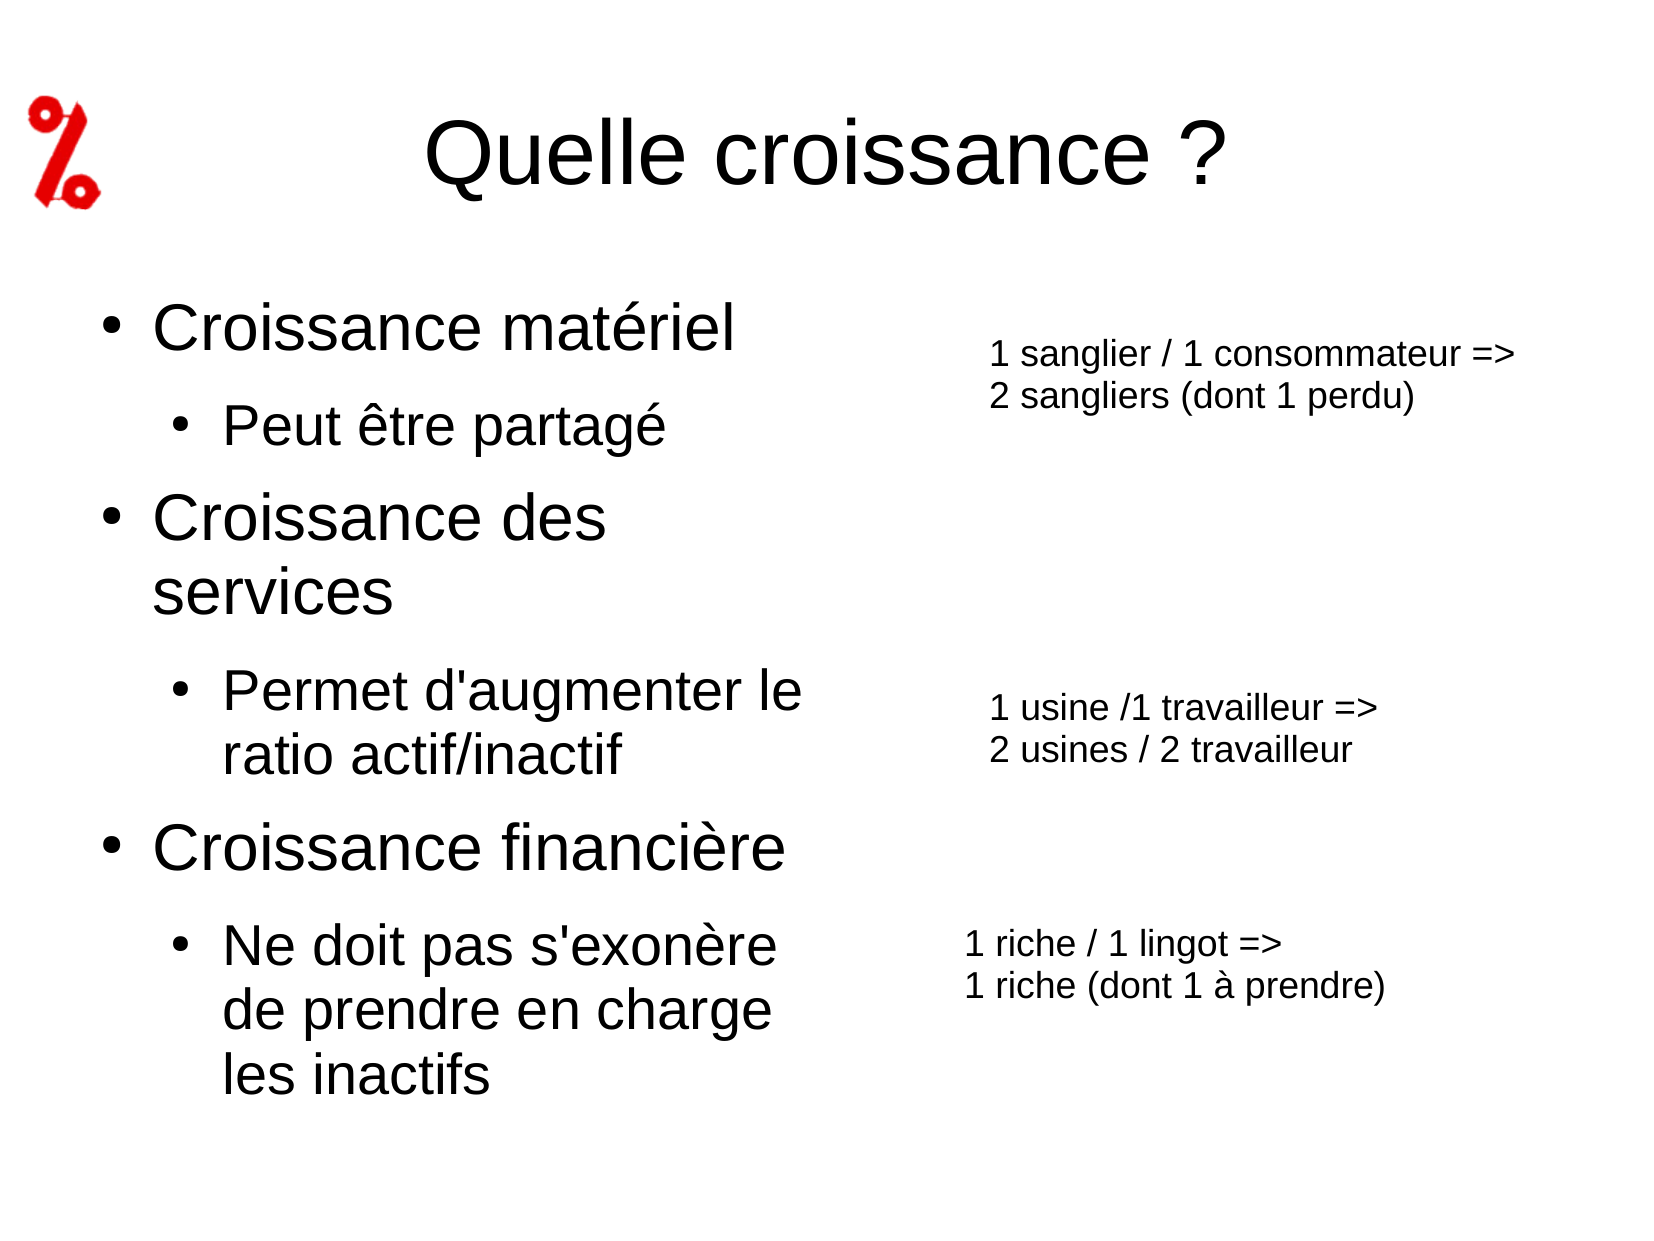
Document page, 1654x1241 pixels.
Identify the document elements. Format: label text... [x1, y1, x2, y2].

title Quelle croissance ? [82, 56, 1571, 250]
text_box 1 usine /1 travailleur => 2 usines / 2 travailleur [974, 679, 1394, 798]
list Croissance matériel Peut être partagé Croissance des services Permet d'augmenter le ratio actif/inactif Croissance financière Ne doit pas s'exonère de prendre en charge les inactifs [82, 290, 809, 1109]
text_box 1 riche / 1 lingot => 1 riche (dont 1 à prendre) [949, 915, 1402, 1015]
text_box 1 sanglier / 1 consommateur => 2 sangliers (dont 1 perdu) [974, 324, 1531, 424]
picture [0, 88, 82, 219]
